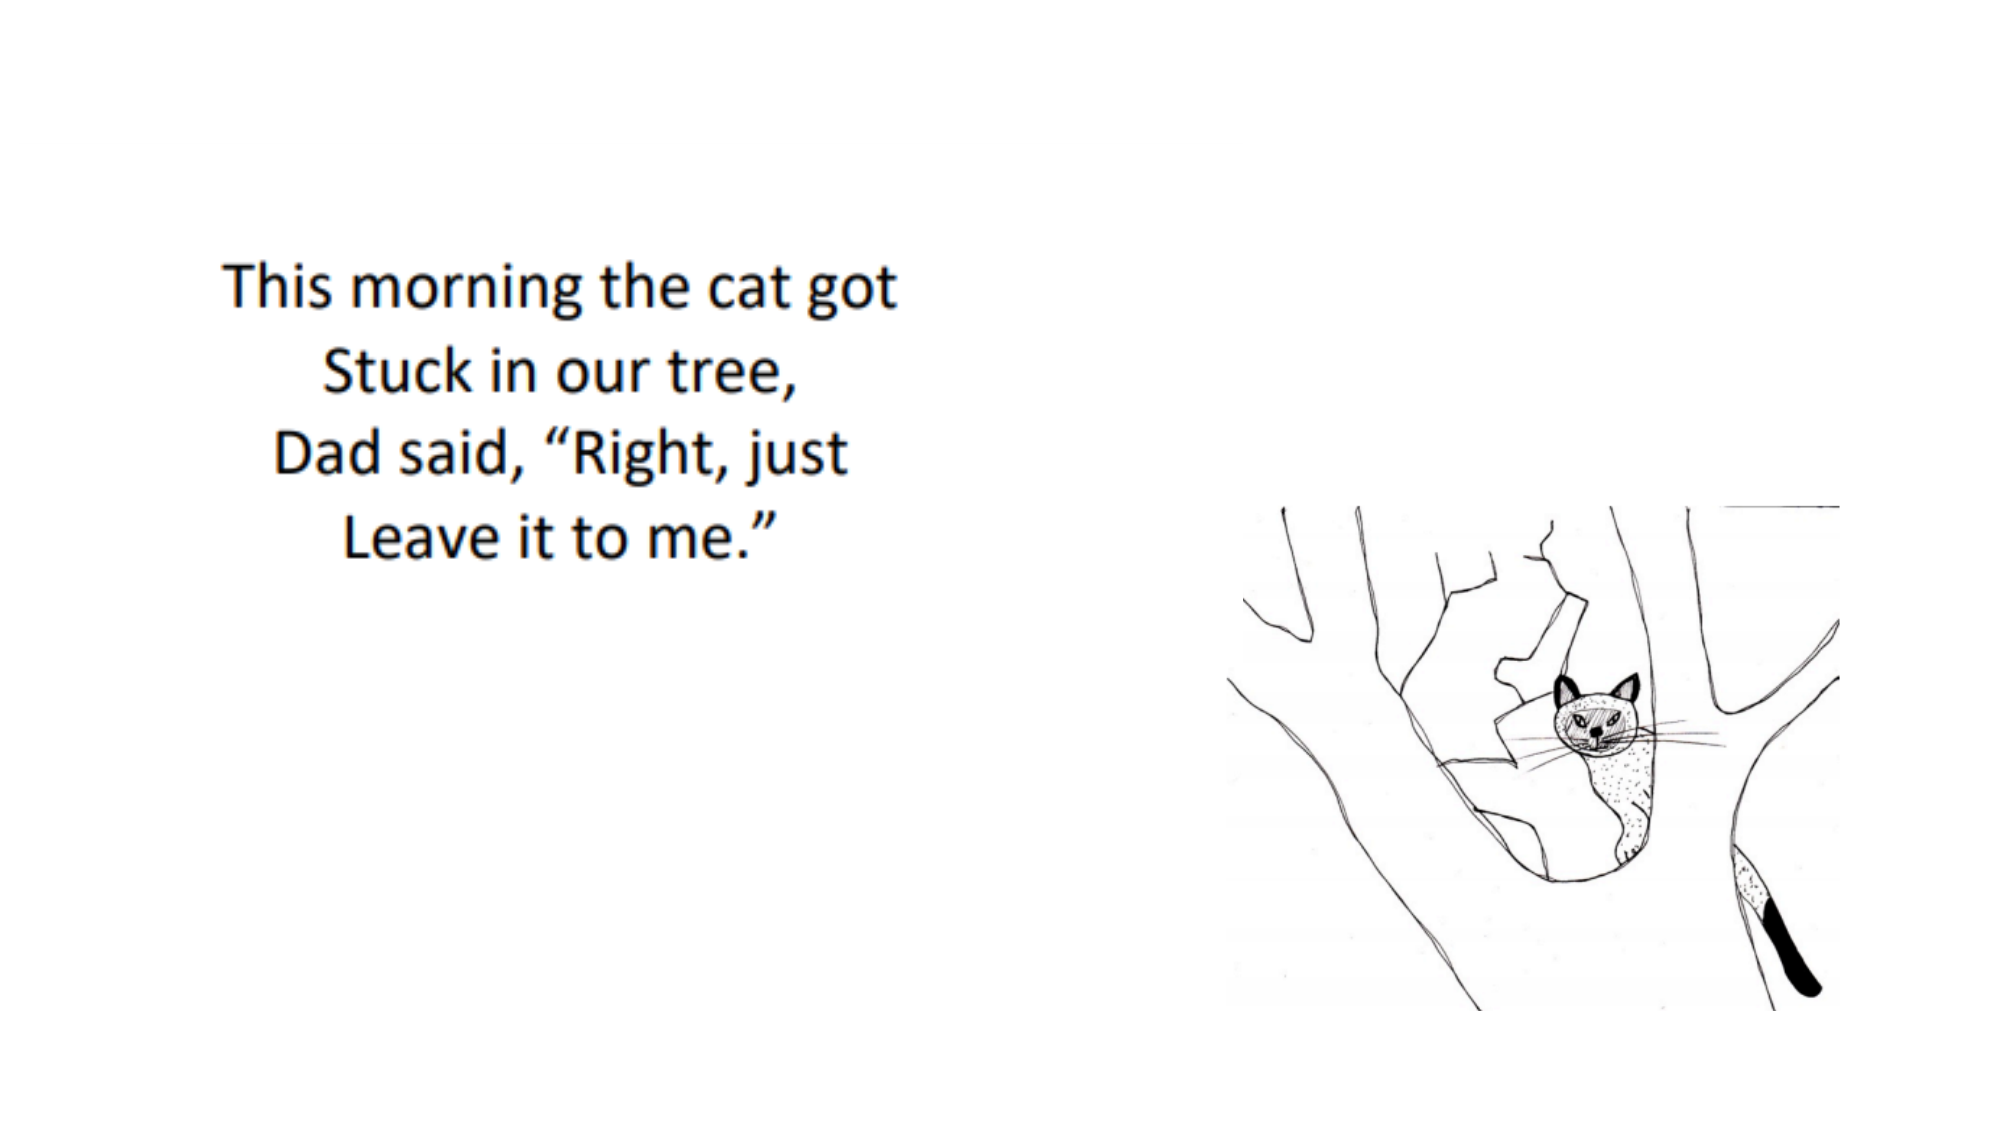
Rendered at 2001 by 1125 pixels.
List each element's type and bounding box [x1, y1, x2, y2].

picture [19, 142, 1886, 1011]
